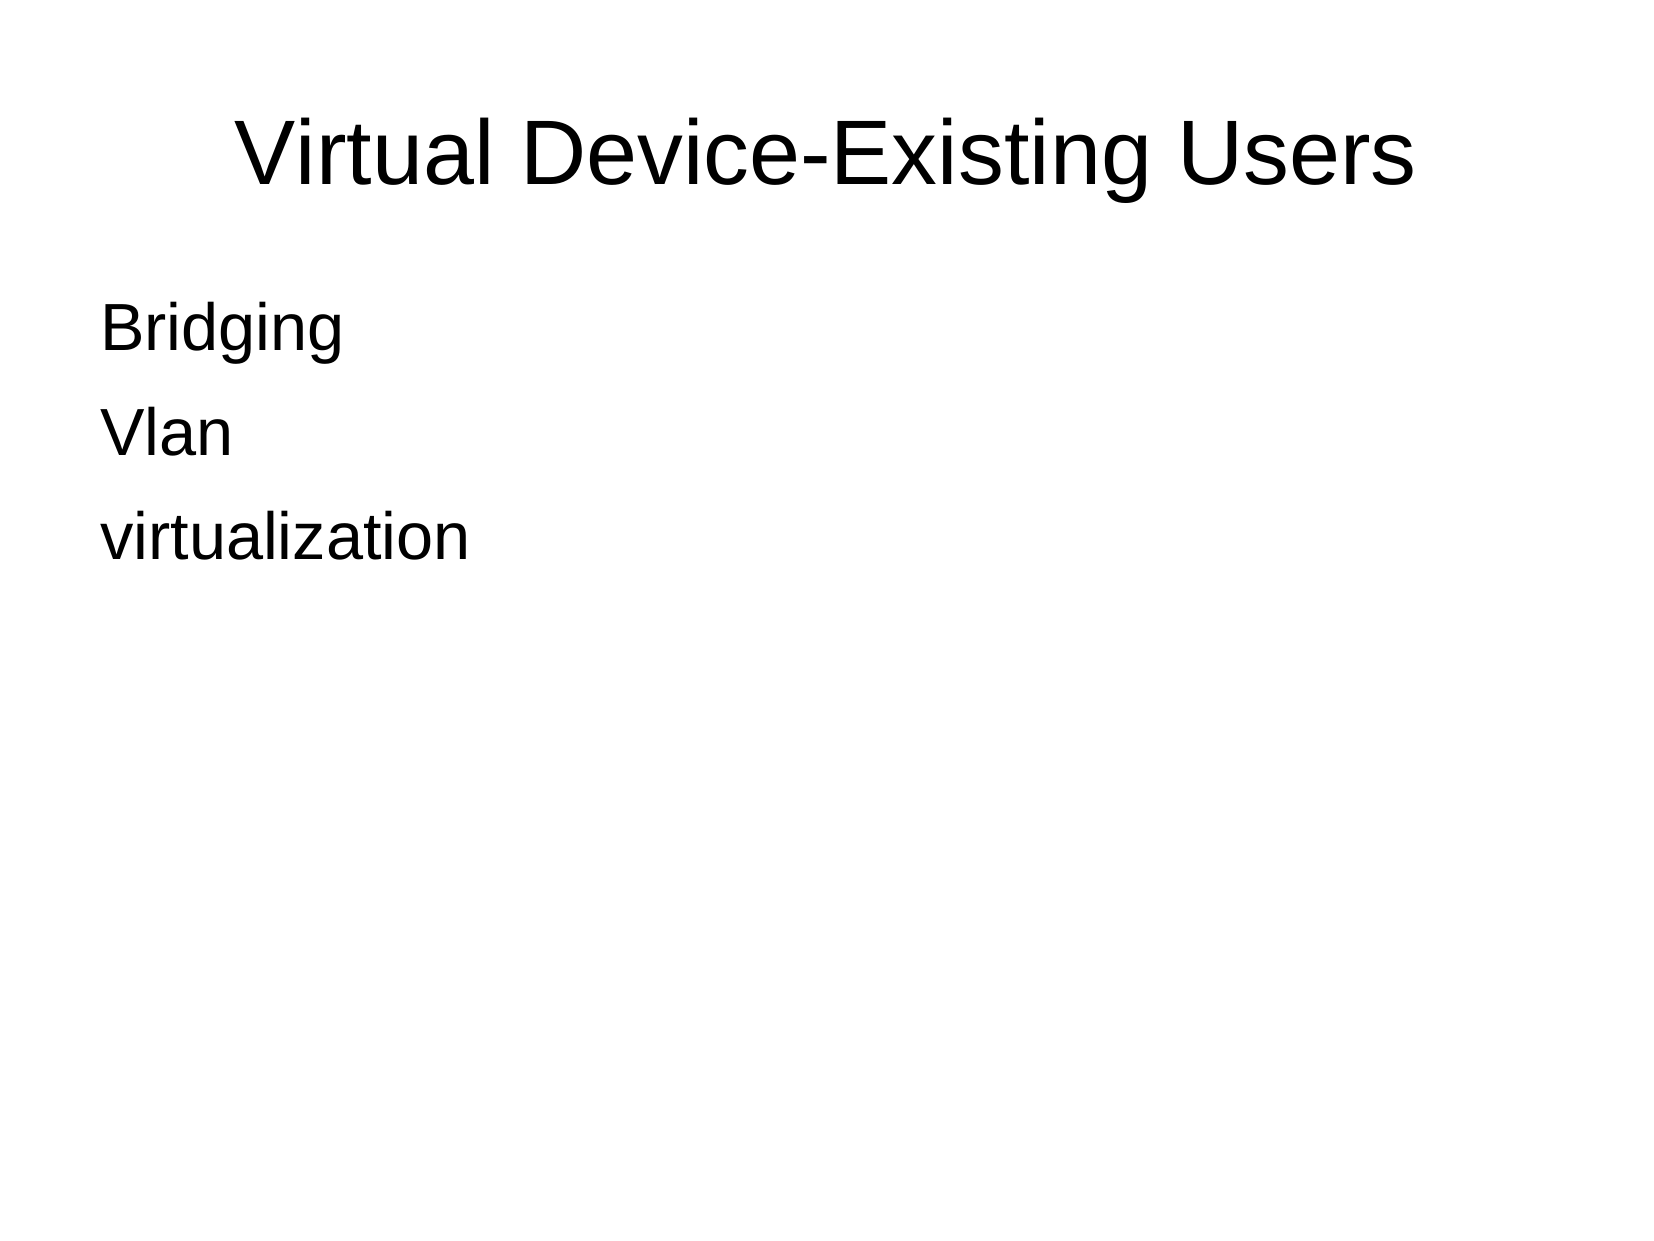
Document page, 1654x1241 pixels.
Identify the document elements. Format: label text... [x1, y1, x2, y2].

list Bridging Vlan virtualization [82, 290, 1571, 1109]
title Virtual Device-Existing Users [82, 49, 1571, 257]
